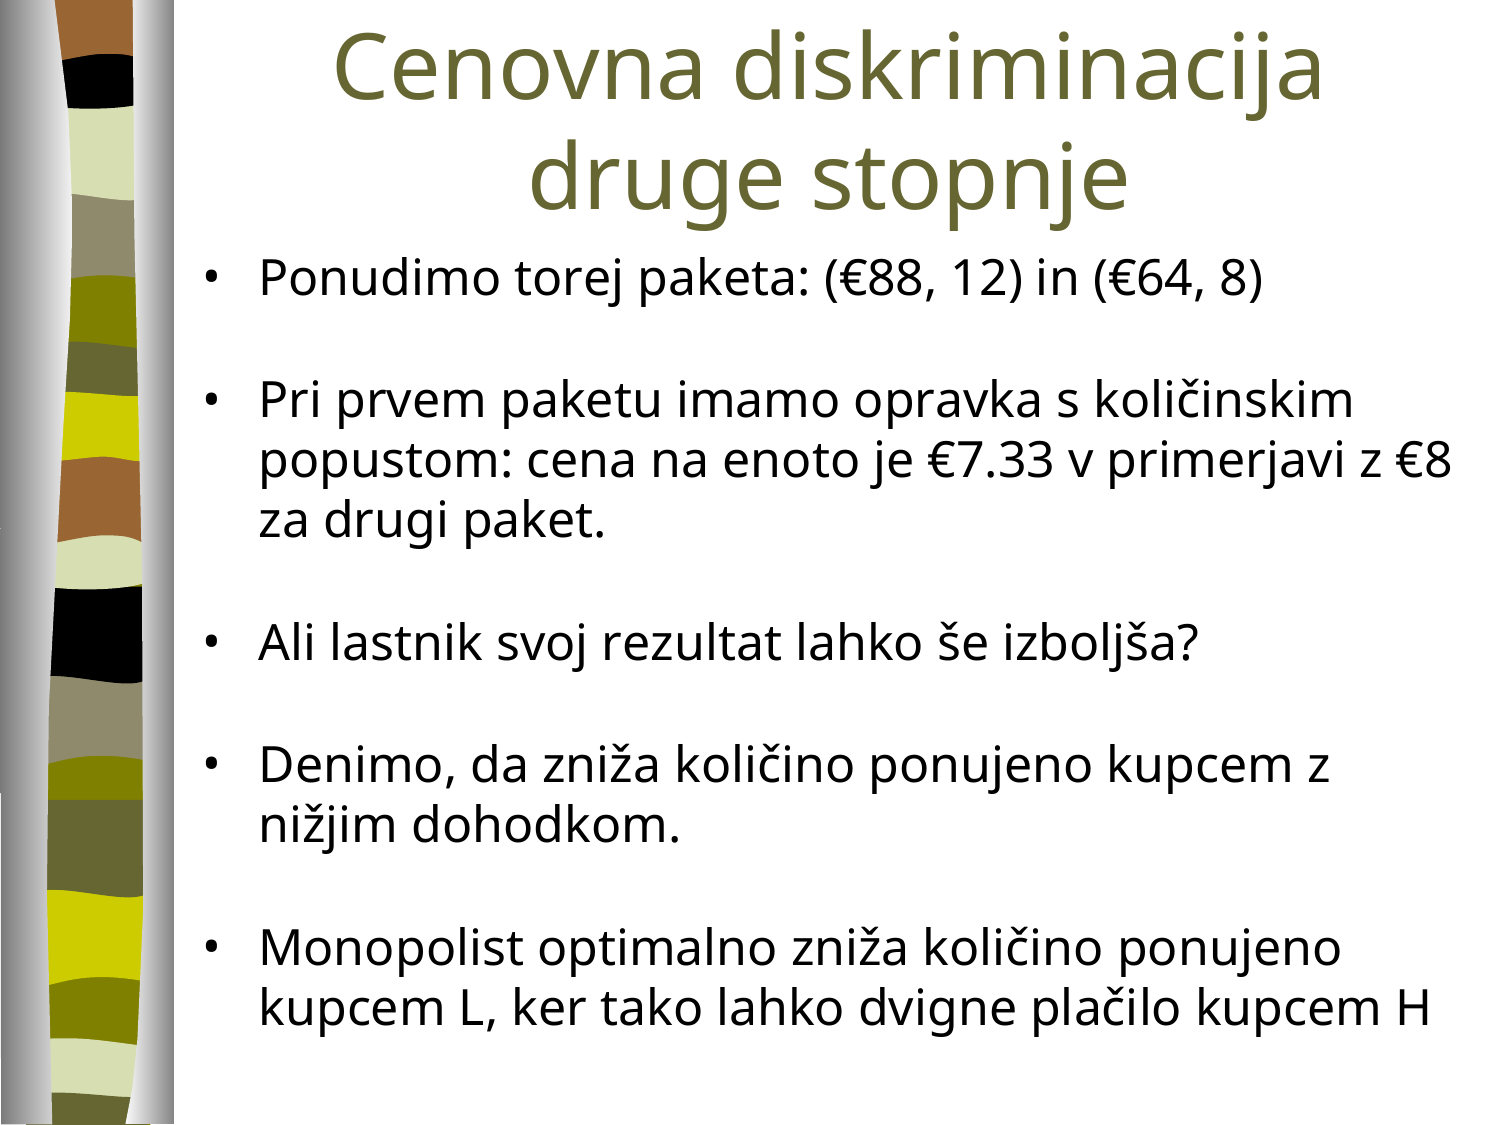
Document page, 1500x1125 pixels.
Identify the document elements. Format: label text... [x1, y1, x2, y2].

title Cenovna diskriminacija druge stopnje [192, 0, 1468, 236]
text_box Ponudimo torej paketa: (€88, 12) in (€64, 8) Pri prvem paketu imamo opravka s količinskim popustom: cena na enoto je €7.33 v primerjavi z €8 za drugi paket. Ali lastnik svoj rezultat lahko še izboljša? Denimo, da zniža količino ponujeno kupcem z nižjim dohodkom. Monopolist optimalno zniža količino ponujeno kupcem L, ker tako lahko dvigne plačilo kupcem H [187, 237, 1476, 1051]
